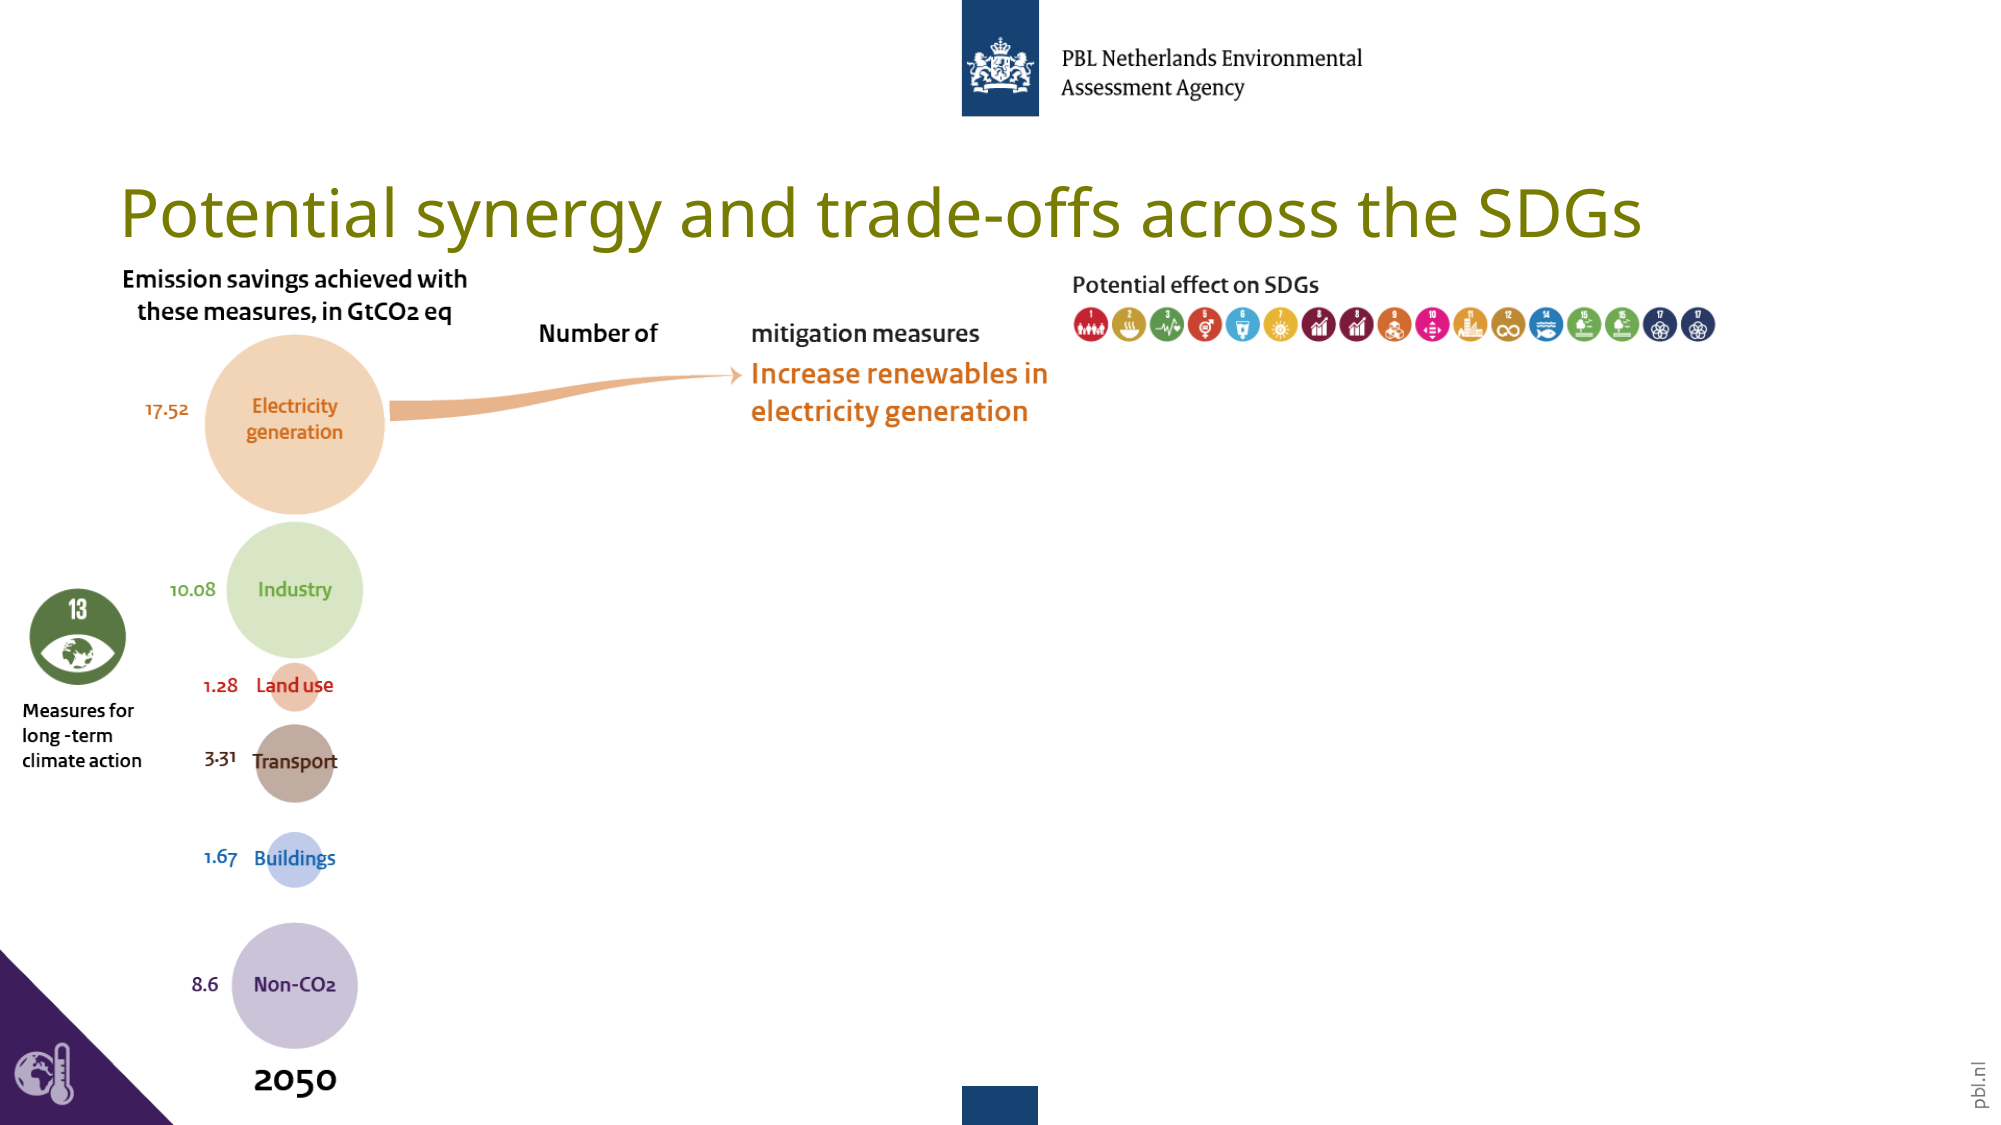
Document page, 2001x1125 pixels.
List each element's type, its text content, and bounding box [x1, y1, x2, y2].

picture [0, 0, 2000, 1125]
title Potential synergy and trade-offs across the SDGs [104, 172, 1897, 329]
